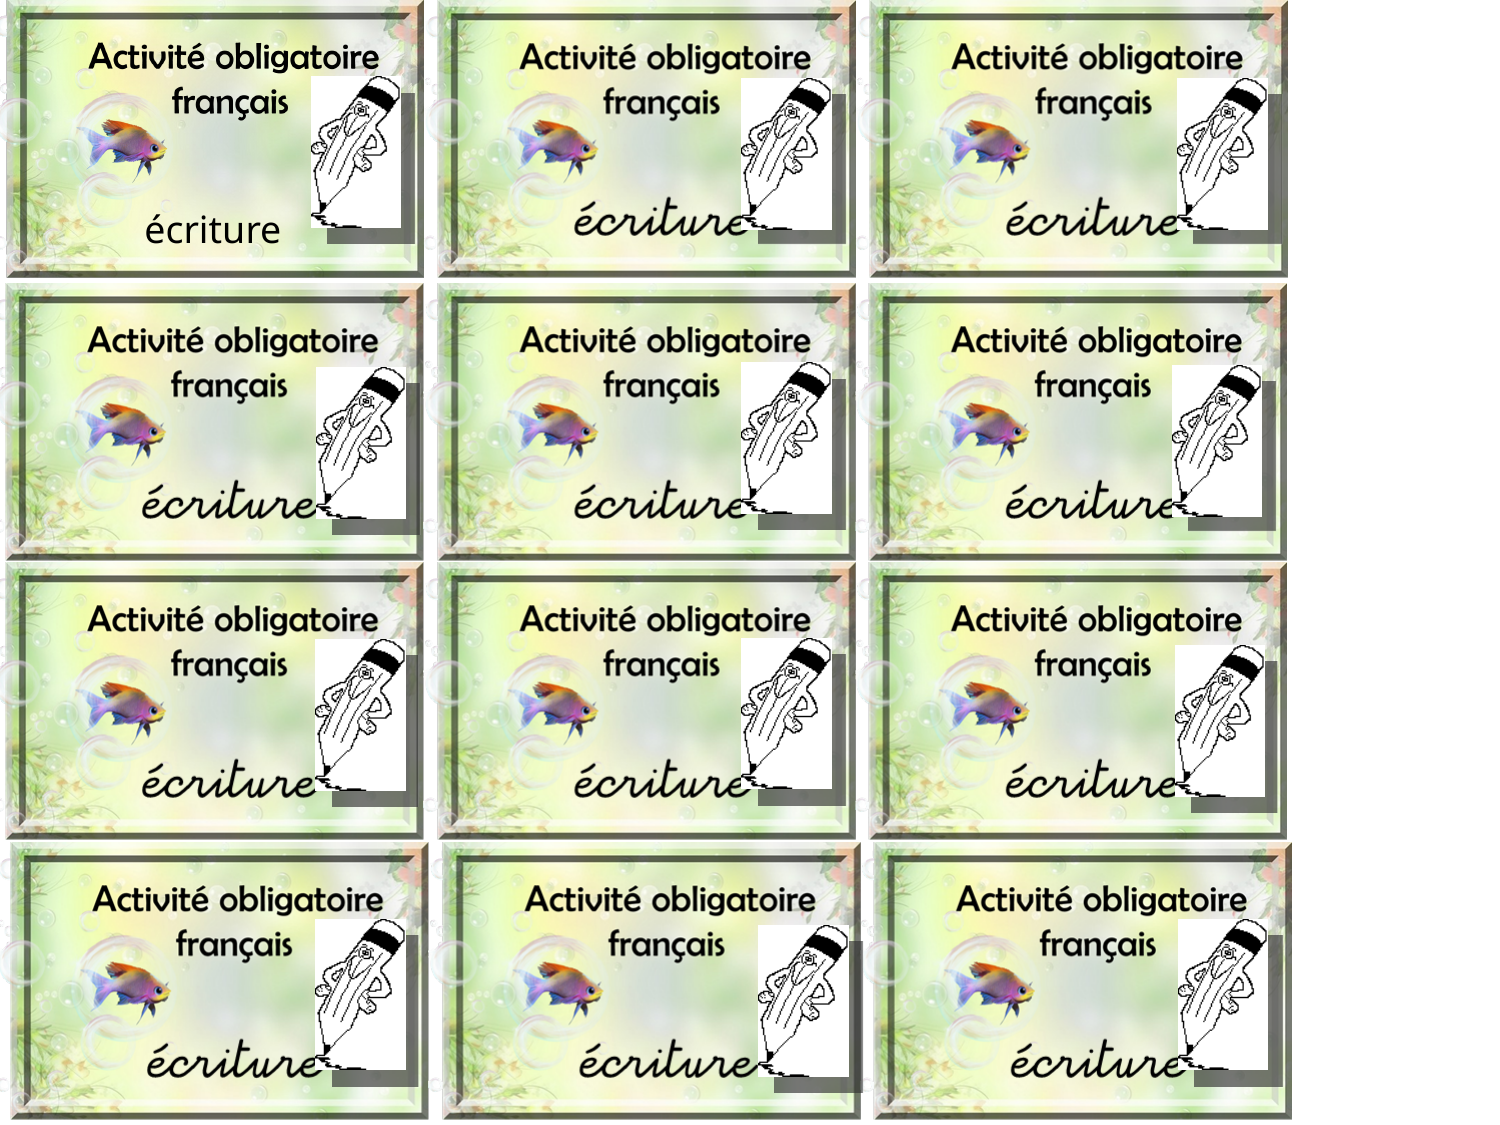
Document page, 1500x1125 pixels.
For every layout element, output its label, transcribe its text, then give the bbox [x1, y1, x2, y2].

text_box écriture [129, 199, 297, 259]
picture [0, 0, 1292, 1125]
